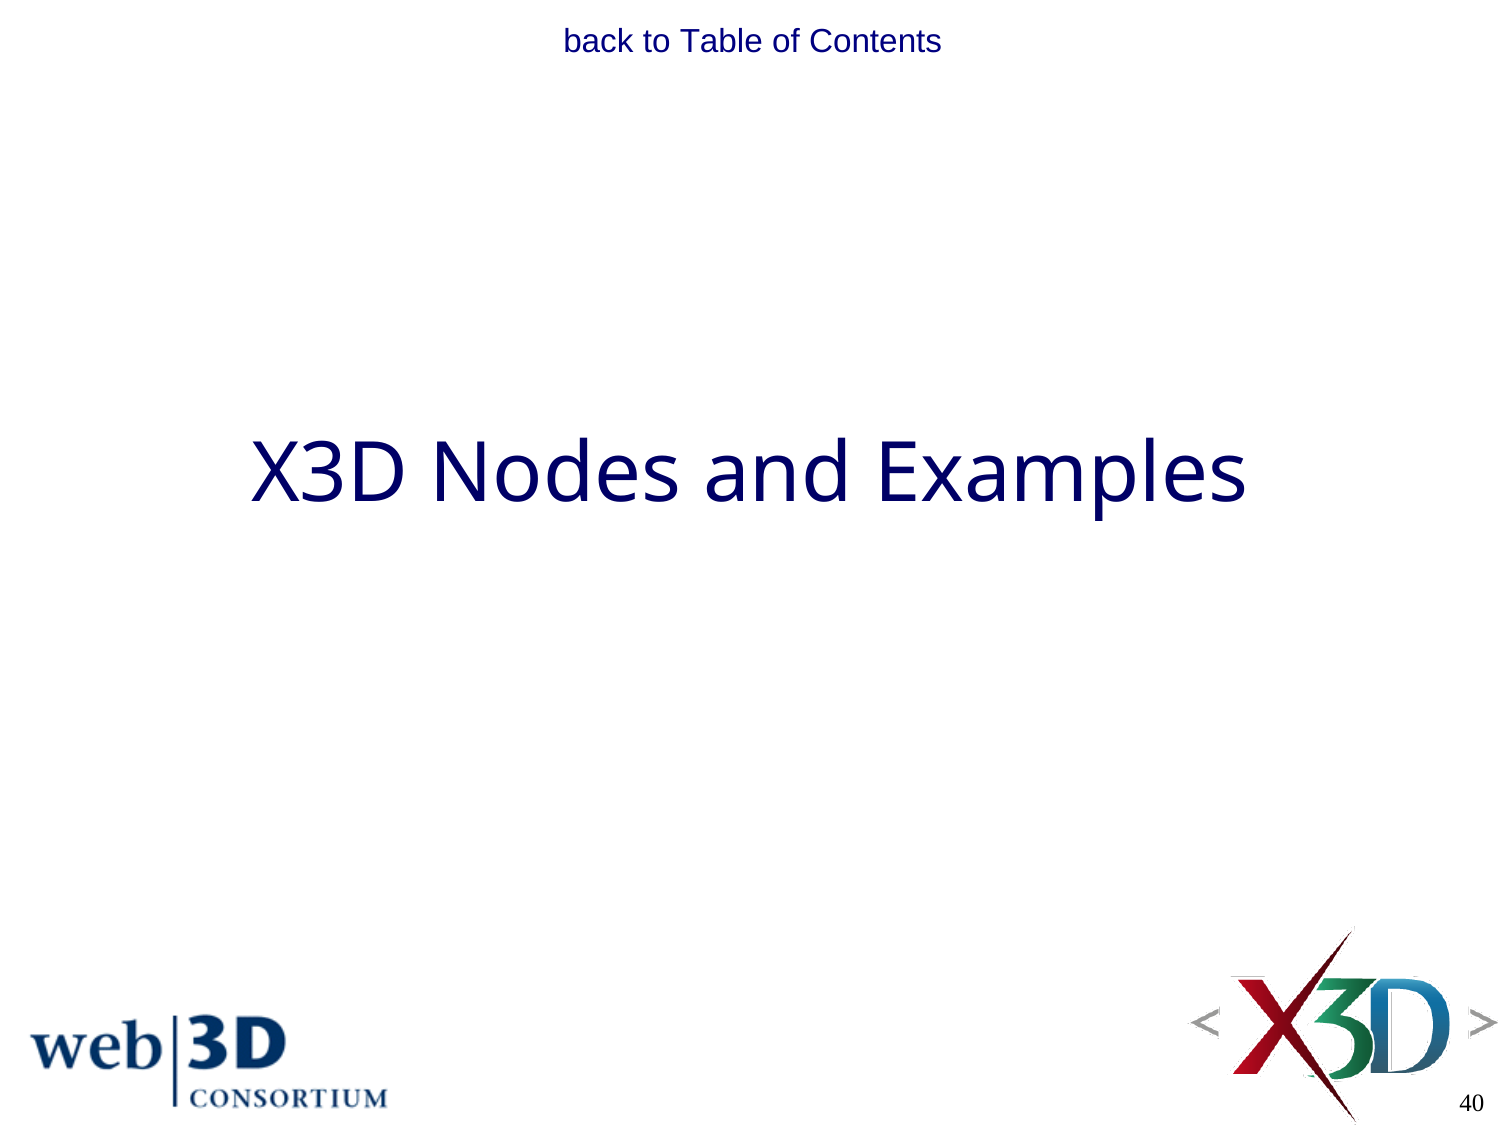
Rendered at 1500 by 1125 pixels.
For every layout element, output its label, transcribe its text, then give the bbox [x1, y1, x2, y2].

picture [1187, 926, 1500, 1125]
picture [12, 998, 413, 1118]
text_box back to Table of Contents [548, 14, 958, 68]
title X3D Nodes and Examples [112, 374, 1388, 563]
